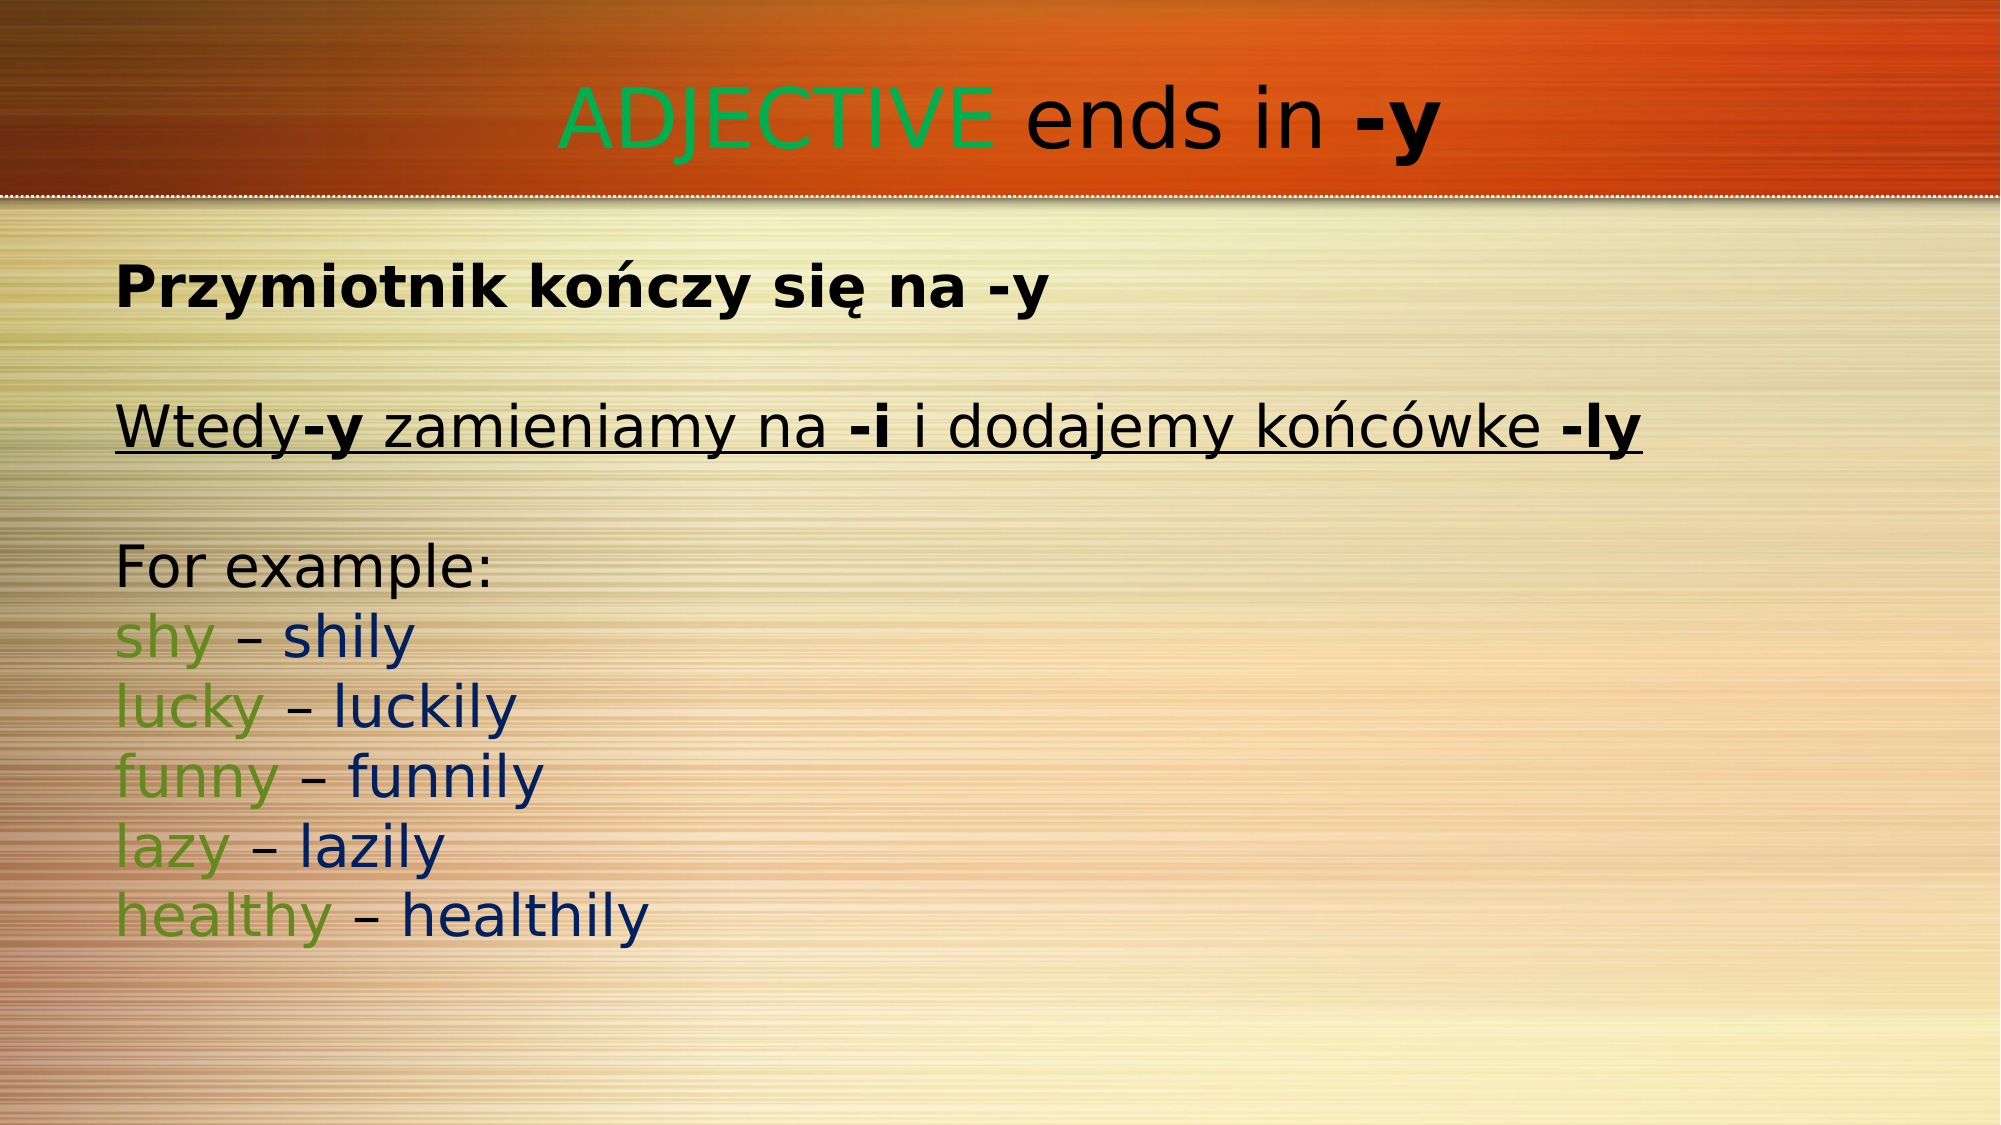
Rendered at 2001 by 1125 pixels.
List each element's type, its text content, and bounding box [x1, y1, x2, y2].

title ADJECTIVE ends in -y [99, 30, 1900, 173]
picture [0, 0, 2001, 1125]
list Przymiotnik kończy się na -y Wtedy-y zamieniamy na -i i dodajemy końcówke -ly For example: shy – shily lucky – luckily funny – funnily lazy – lazily healthy – healthily [99, 241, 1900, 984]
